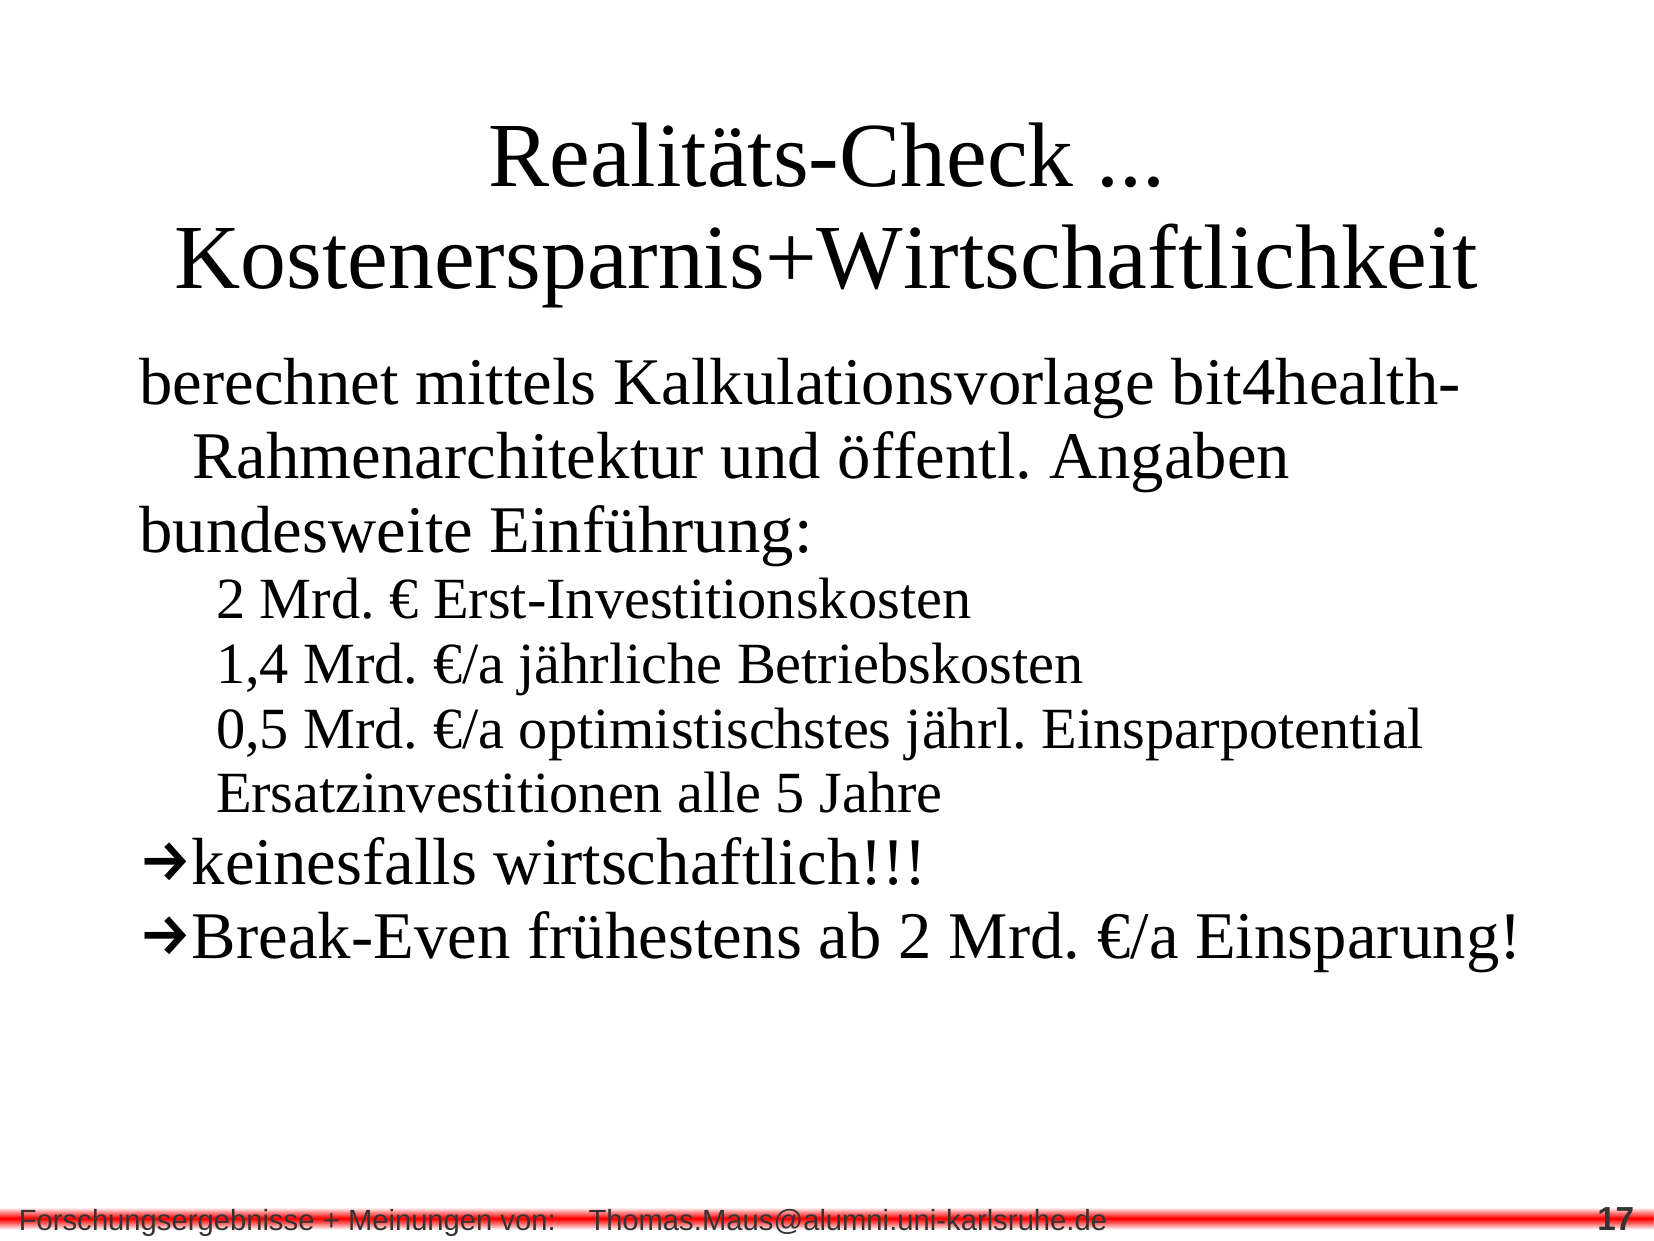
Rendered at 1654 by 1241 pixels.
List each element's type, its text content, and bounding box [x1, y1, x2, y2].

list berechnet mittels Kalkulationsvorlage bit4health-Rahmenarchitektur und öffentl. Angaben bundesweite Einführung: 2 Mrd. € Erst-Investitionskosten 1,4 Mrd. €/a jährliche Betriebskosten 0,5 Mrd. €/a optimistischstes jährl. Einsparpotential Ersatzinvestitionen alle 5 Jahre →keinesfalls wirtschaftlich!!! →Break-Even frühestens ab 2 Mrd. €/a Einsparung! [121, 344, 1534, 1127]
title Realitäts-Check ... Kostenersparnis+Wirtschaftlichkeit [121, 95, 1534, 318]
